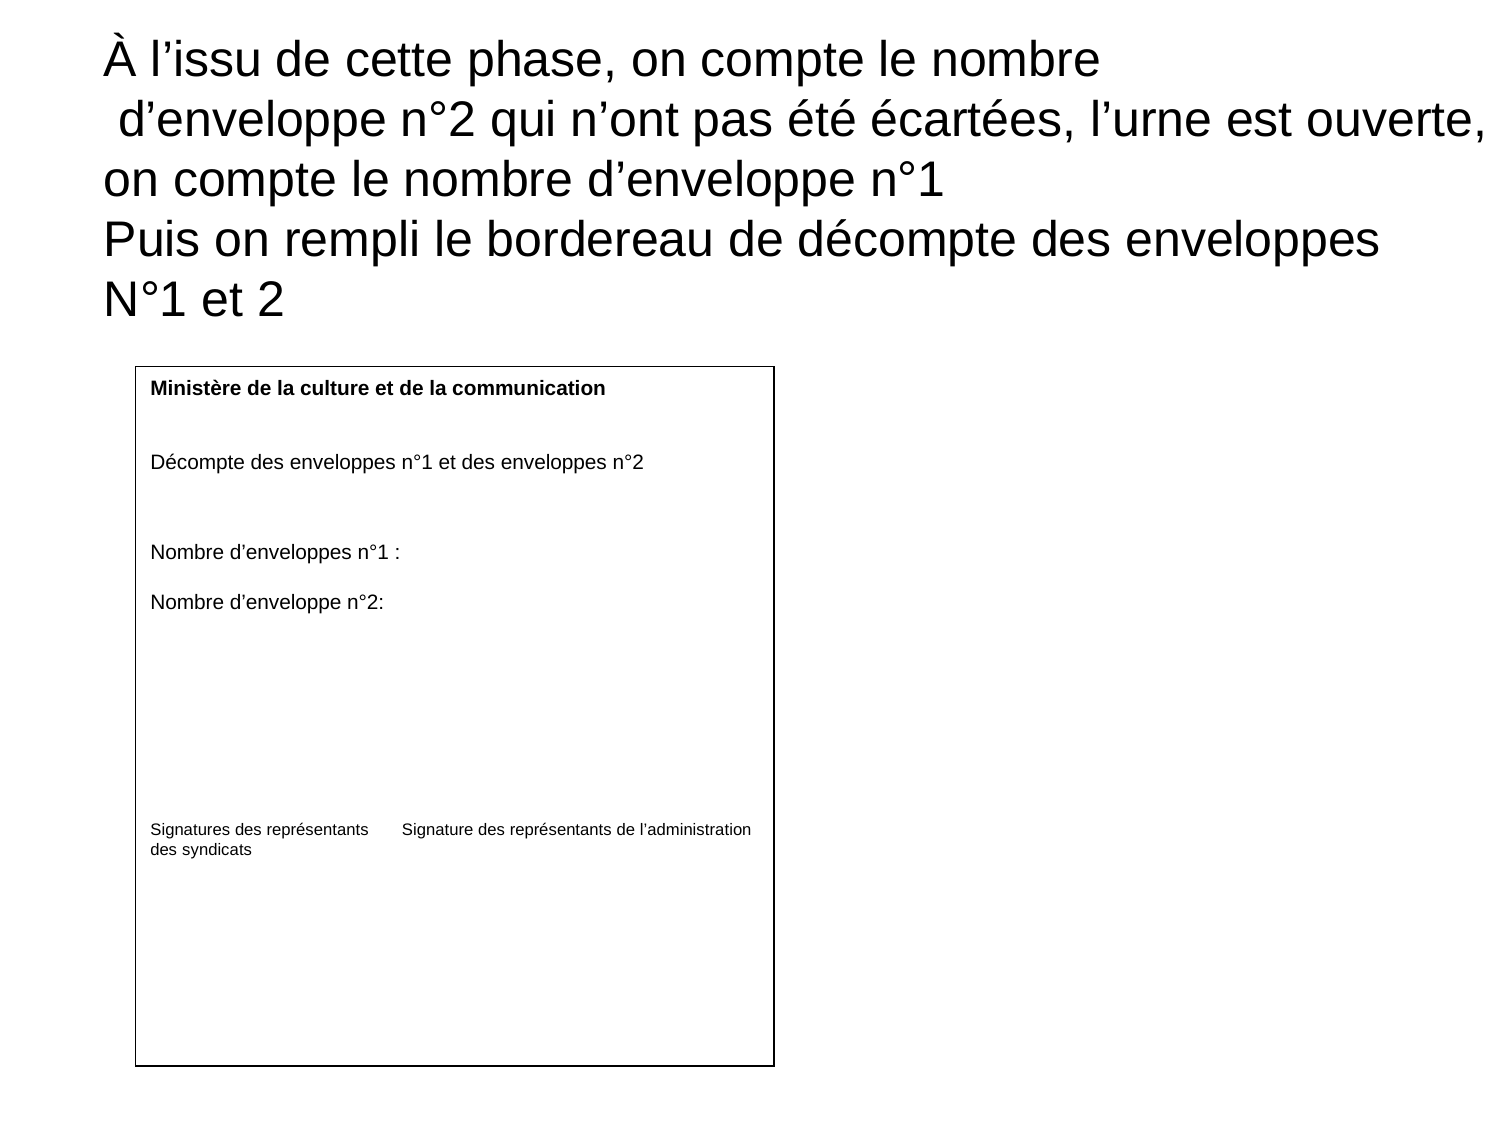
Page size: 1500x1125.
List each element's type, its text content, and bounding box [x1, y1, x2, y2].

text_box À l’issu de cette phase, on compte le nombre d’enveloppe n°2 qui n’ont pas été écartées, l’urne est ouverte, on compte le nombre d’enveloppe n°1 Puis on rempli le bordereau de décompte des enveloppes N°1 et 2 [89, 18, 1500, 335]
text_box Ministère de la culture et de la communication Décompte des enveloppes n°1 et des enveloppes n°2 Nombre d’enveloppes n°1 : Nombre d’enveloppe n°2: Signatures des représentants Signature des représentants de l’administration des syndicats [135, 366, 774, 1066]
